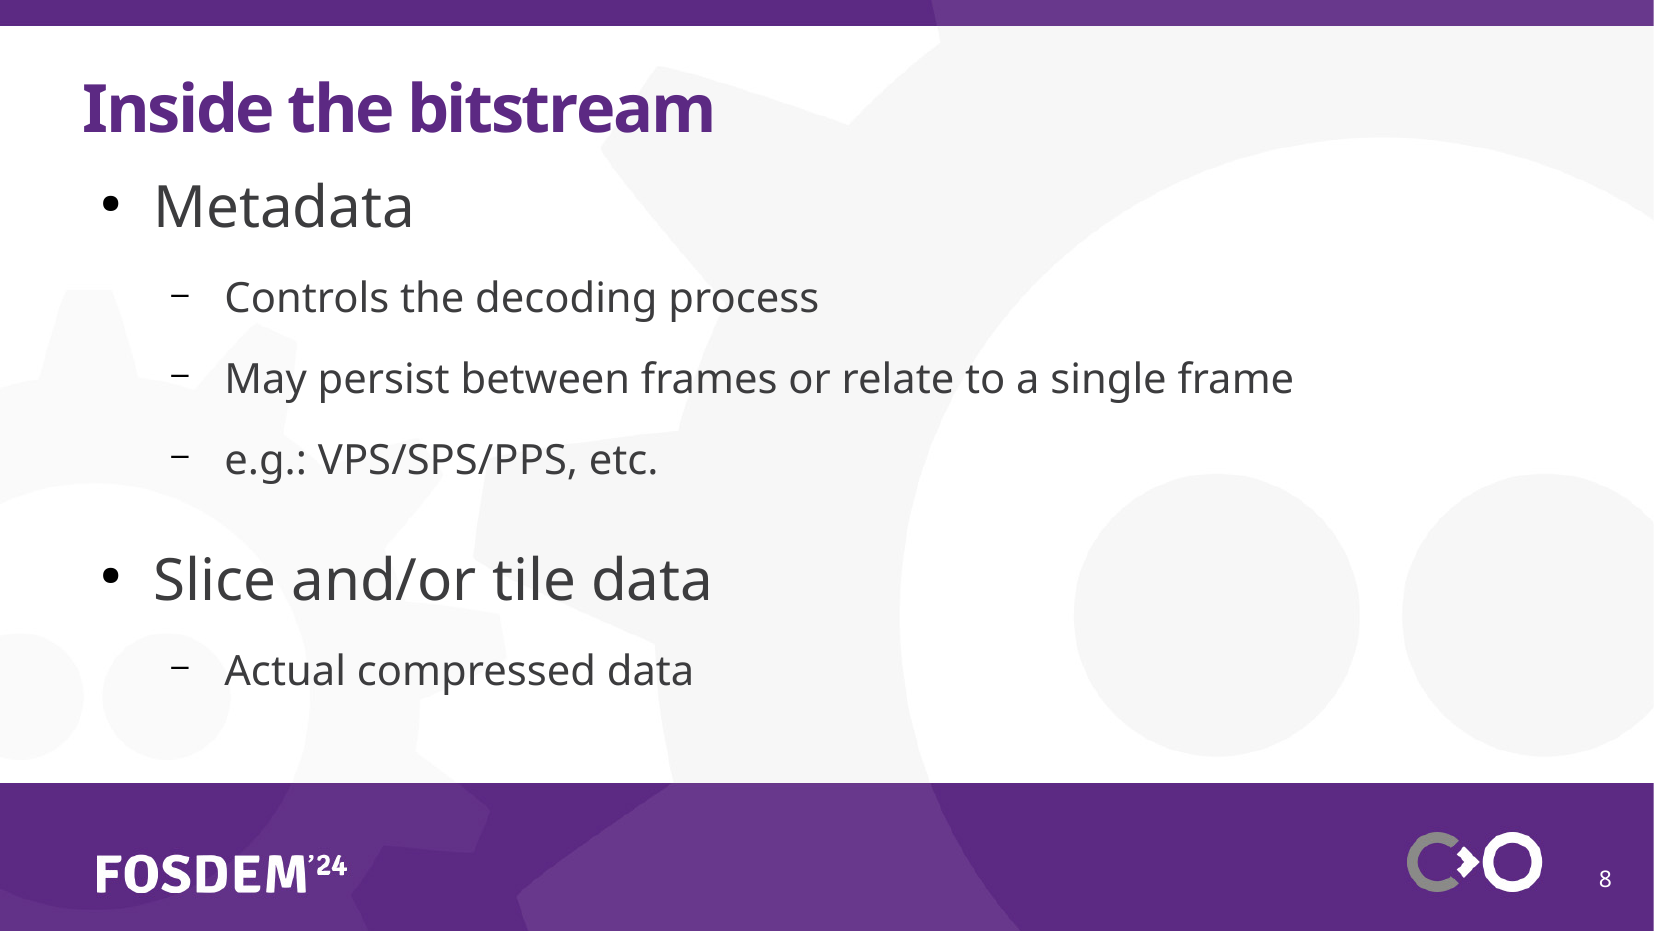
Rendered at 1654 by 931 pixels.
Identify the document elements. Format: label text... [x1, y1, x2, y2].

title Inside the bitstream [82, 60, 1571, 154]
list Metadata Controls the decoding process May persist between frames or relate to a single frame e.g.: VPS/SPS/PPS, etc. Slice and/or tile data Actual compressed data [82, 165, 1571, 758]
picture [0, 0, 1654, 931]
